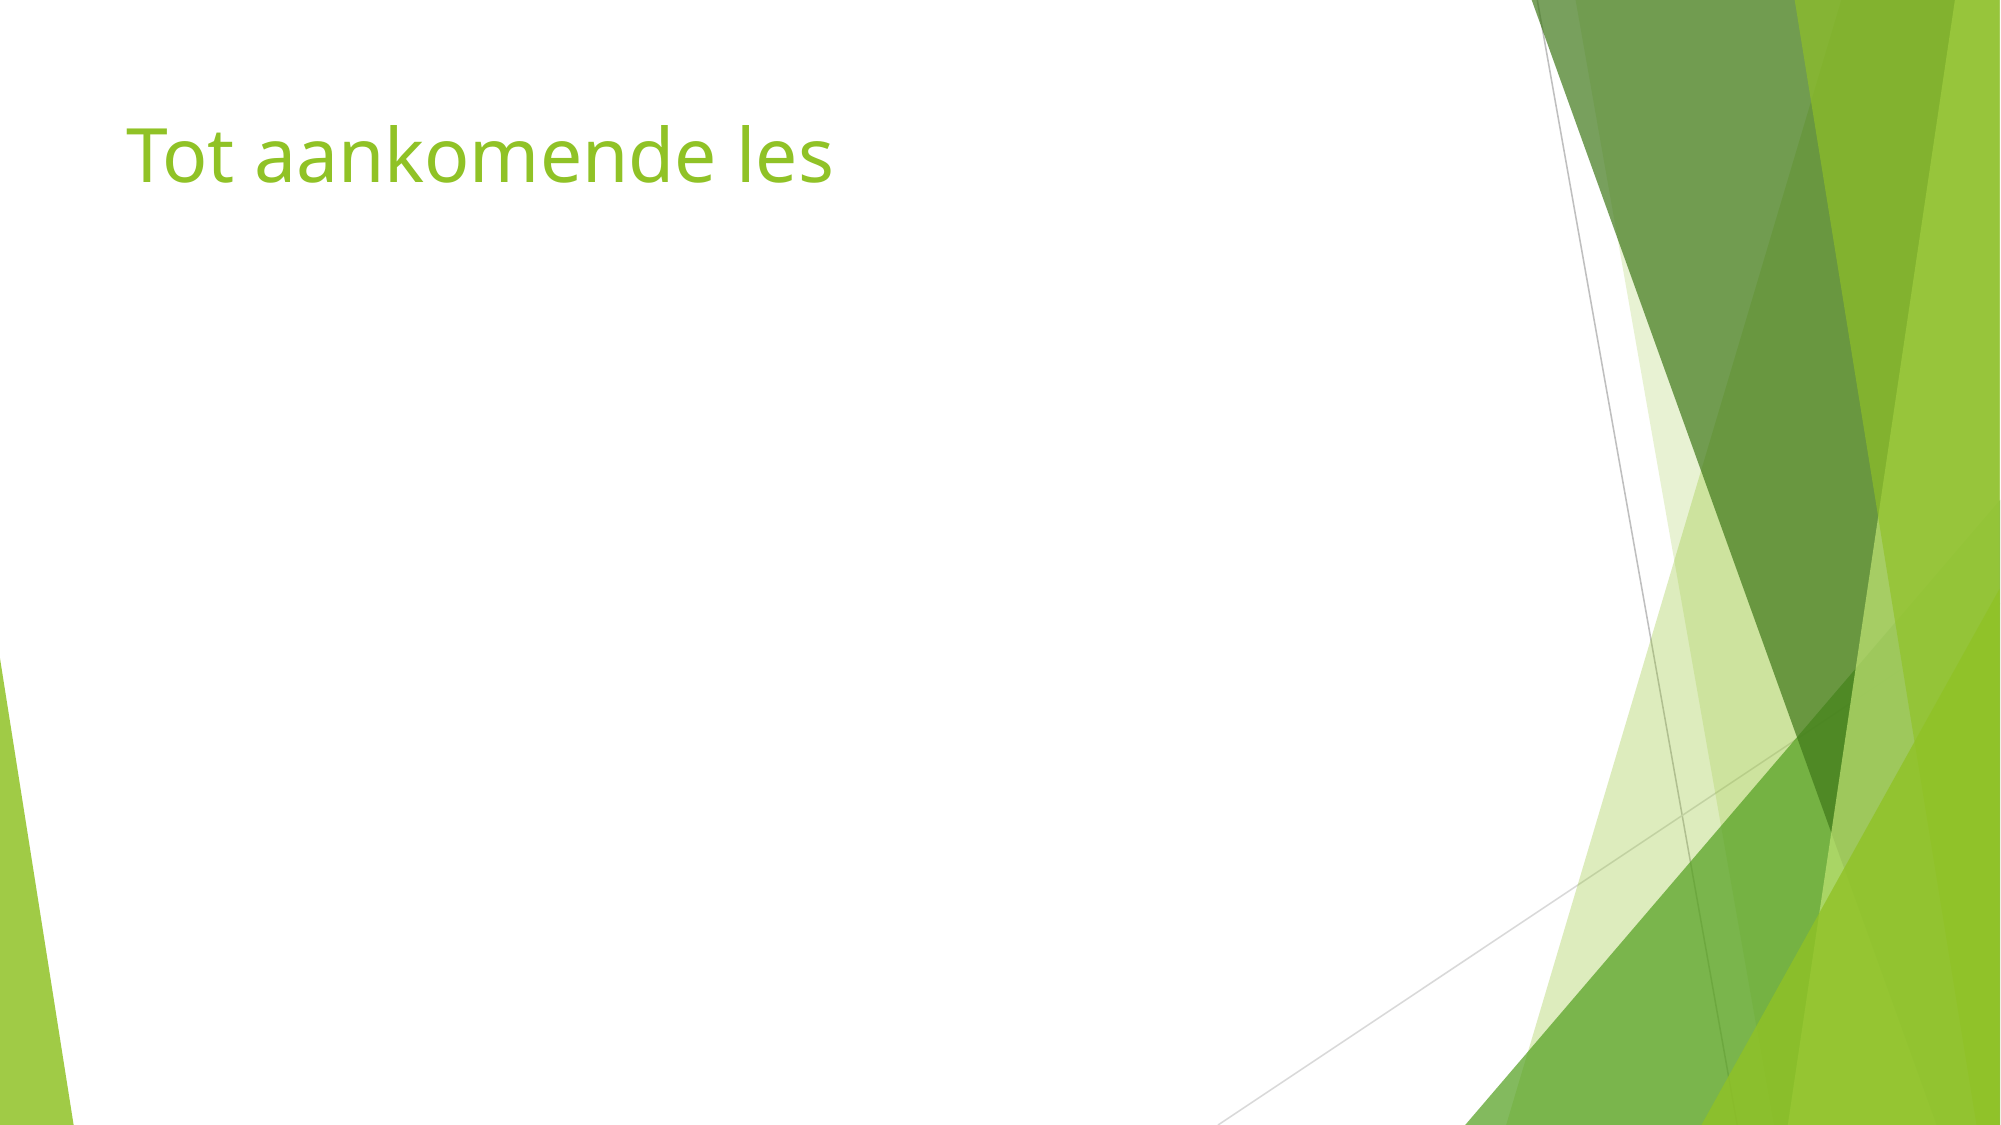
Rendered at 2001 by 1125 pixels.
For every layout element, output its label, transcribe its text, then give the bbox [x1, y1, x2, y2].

title Tot aankomende les [111, 99, 1522, 317]
